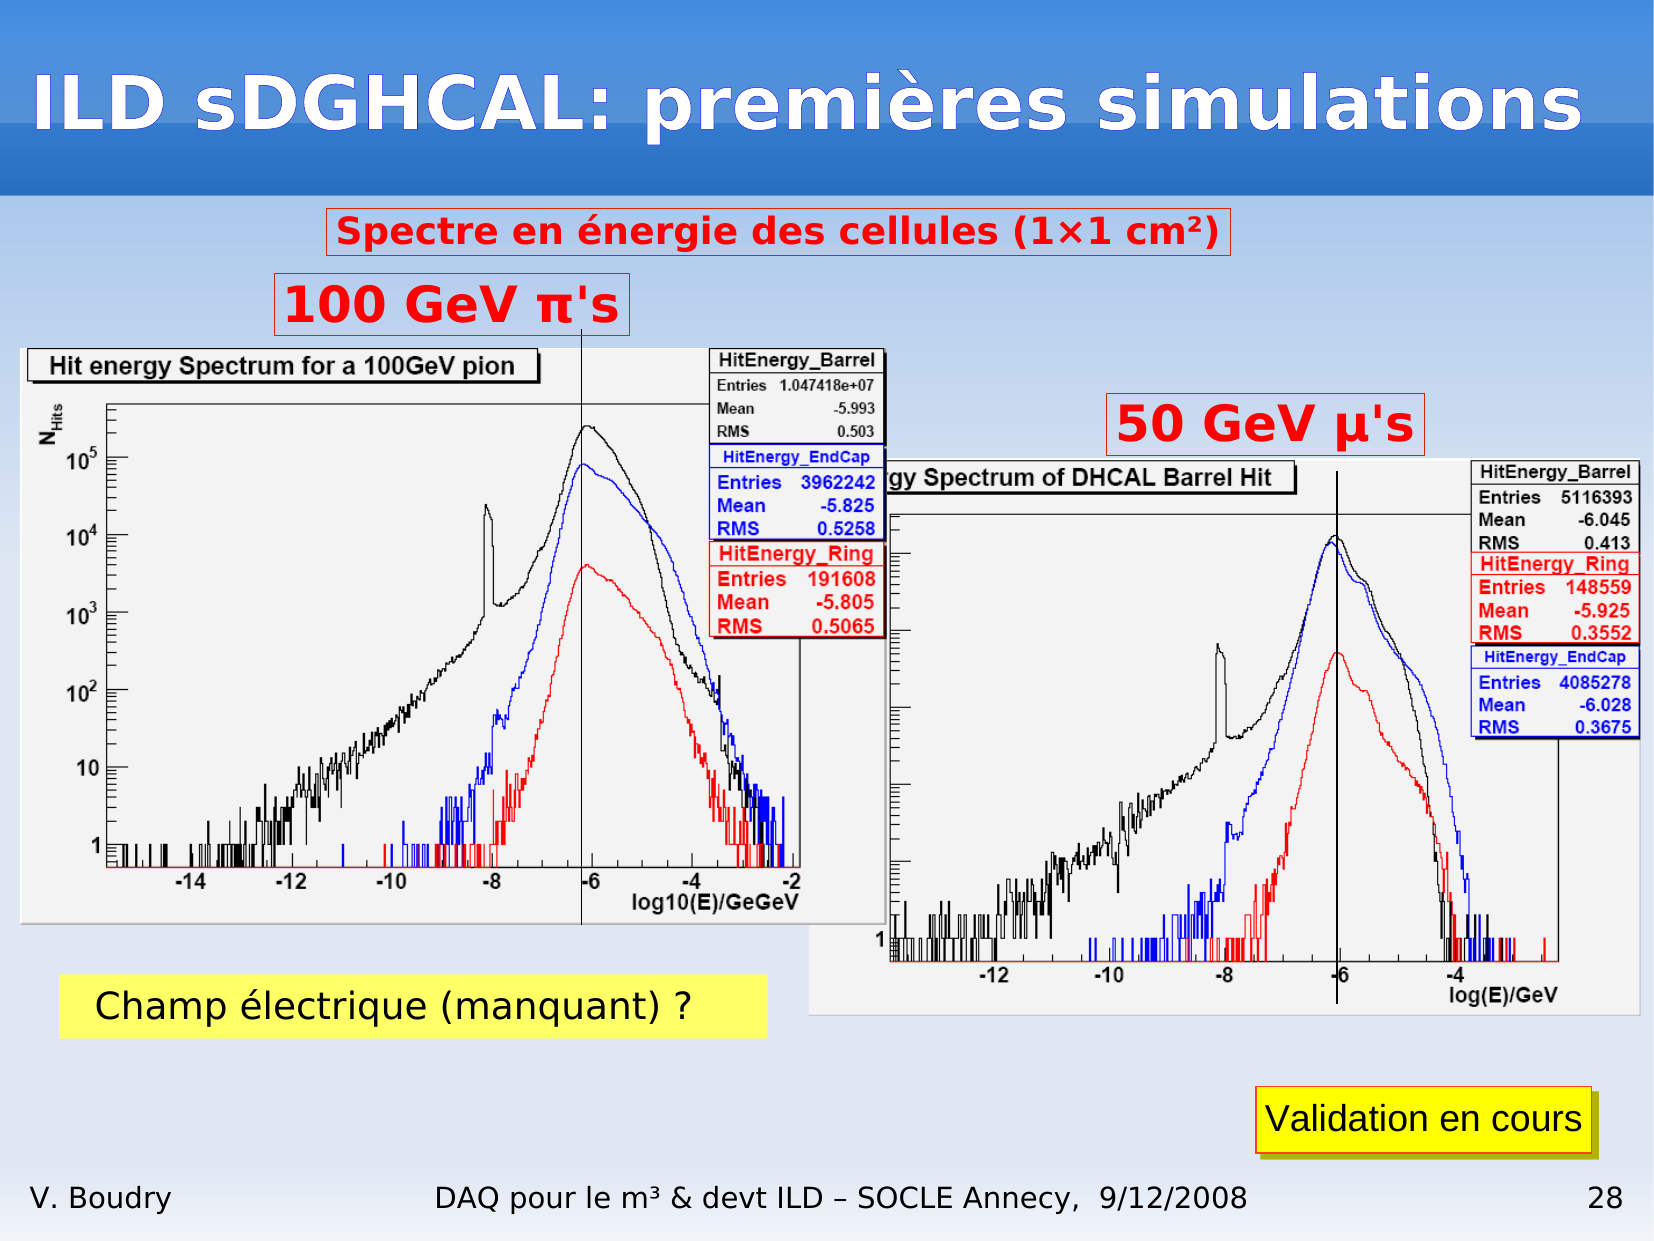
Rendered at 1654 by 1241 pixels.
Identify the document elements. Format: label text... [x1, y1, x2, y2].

text_box Champ électrique (manquant) ? [59, 974, 768, 1039]
text_box 100 GeV π's [274, 273, 630, 336]
title ILD sDGHCAL: premières simulations [29, 0, 1654, 208]
text_box Validation en cours [1255, 1088, 1592, 1152]
text_box 50 GeV μ's [1106, 393, 1425, 456]
text_box Spectre en énergie des cellules (1×1 cm²) [326, 208, 1231, 256]
picture [0, 0, 1654, 1241]
